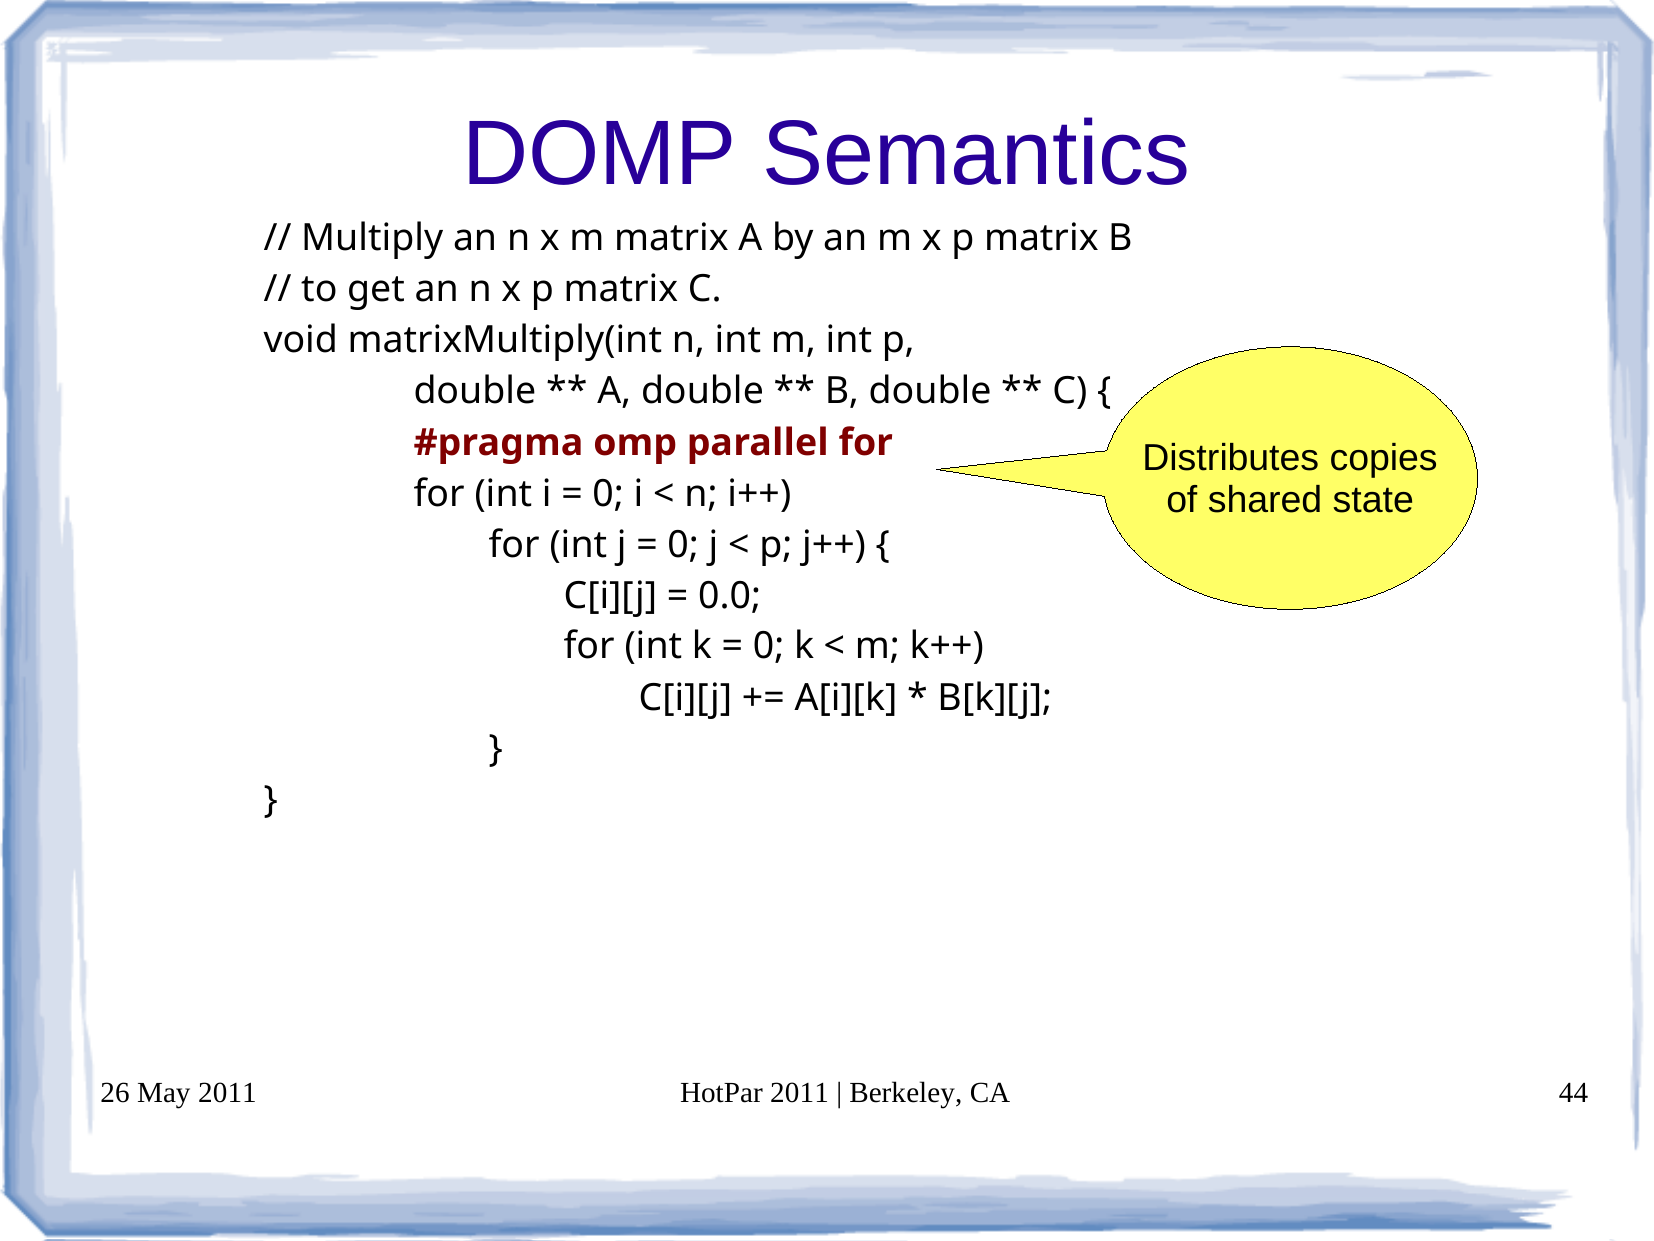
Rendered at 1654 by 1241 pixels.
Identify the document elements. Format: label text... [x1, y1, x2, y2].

title DOMP Semantics [82, 49, 1571, 257]
picture [0, 0, 1654, 1241]
text_box Distributes copies of shared state [936, 346, 1478, 610]
text_box // Multiply an n x m matrix A by an m x p matrix B // to get an n x p matrix C. void matrixMultiply(int n, int m, int p, double ** A, double ** B, double ** C) { #pragma omp parallel for for (int i = 0; i < n; i++) for (int j = 0; j < p; j++) { C[i][j] = 0.0; for (int k = 0; k < m; k++) C[i][j] += A[i][k] * B[k][j]; } } [248, 203, 1337, 846]
